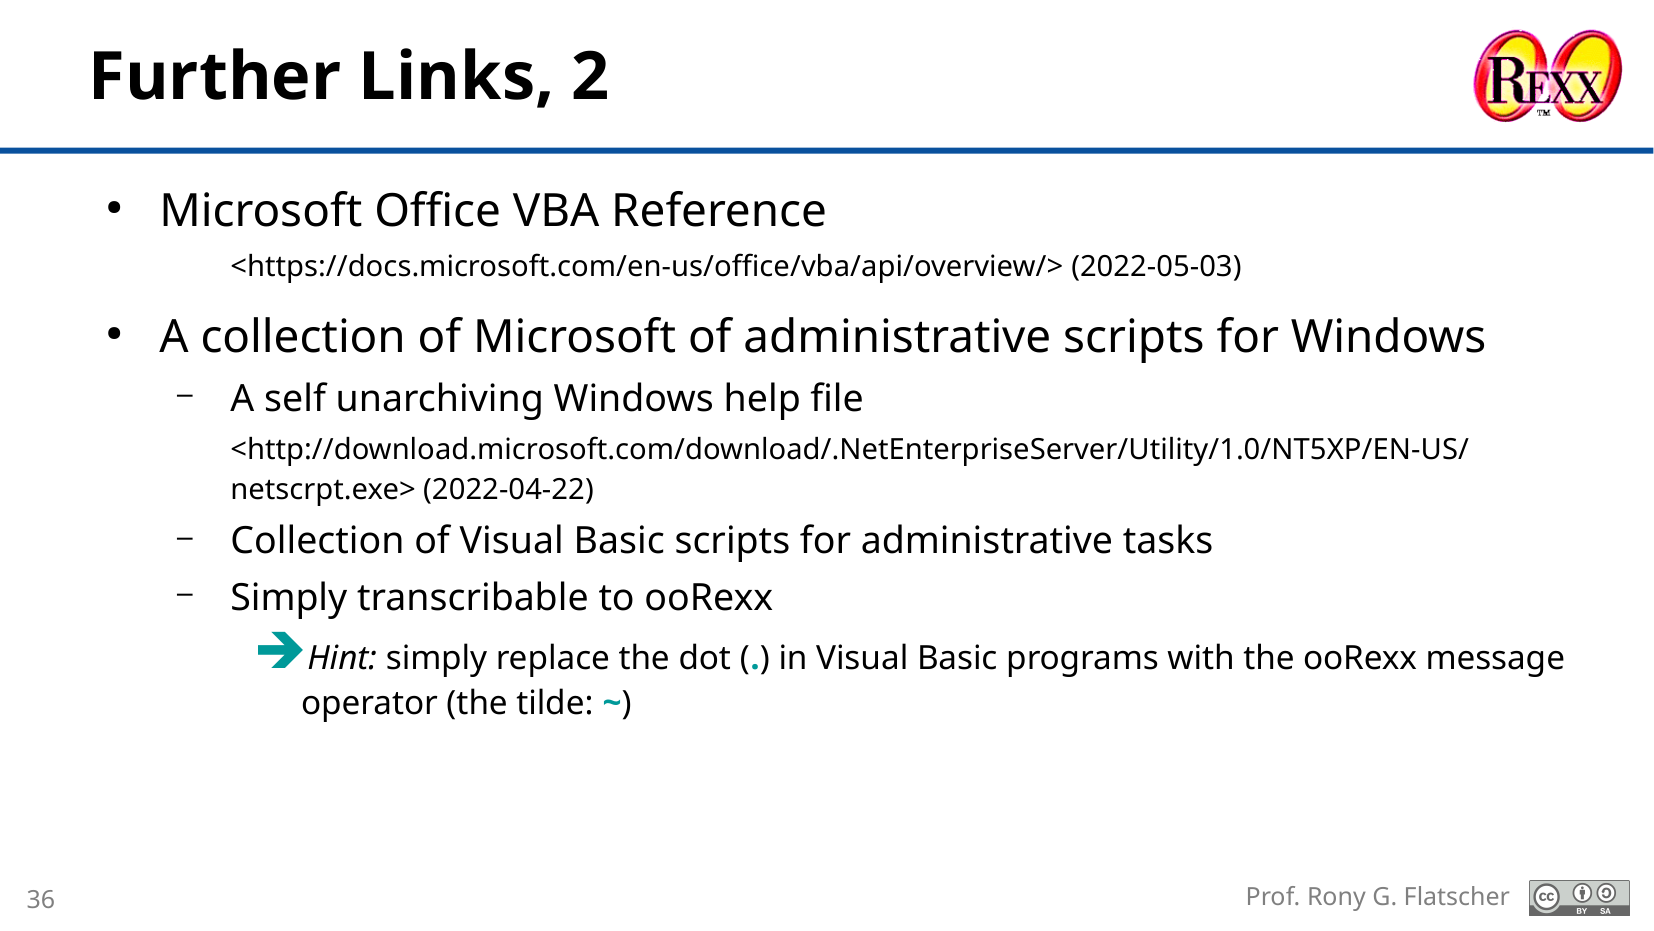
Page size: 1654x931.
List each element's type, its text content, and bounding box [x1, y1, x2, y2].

title Further Links, 2 [29, 0, 1654, 148]
list Microsoft Office VBA Reference <https://docs.microsoft.com/en-us/office/vba/api/overview/> (2022-05-03) A collection of Microsoft of administrative scripts for Windows A self unarchiving Windows help file <http://download.microsoft.com/download/.NetEnterpriseServer/Utility/1.0/NT5XP/EN-US/netscrpt.exe> (2022-04-22) Collection of Visual Basic scripts for administrative tasks Simply transcribable to ooRexx Hint: simply replace the dot (.) in Visual Basic programs with the ooRexx message operator (the tilde: ~) [88, 177, 1633, 857]
